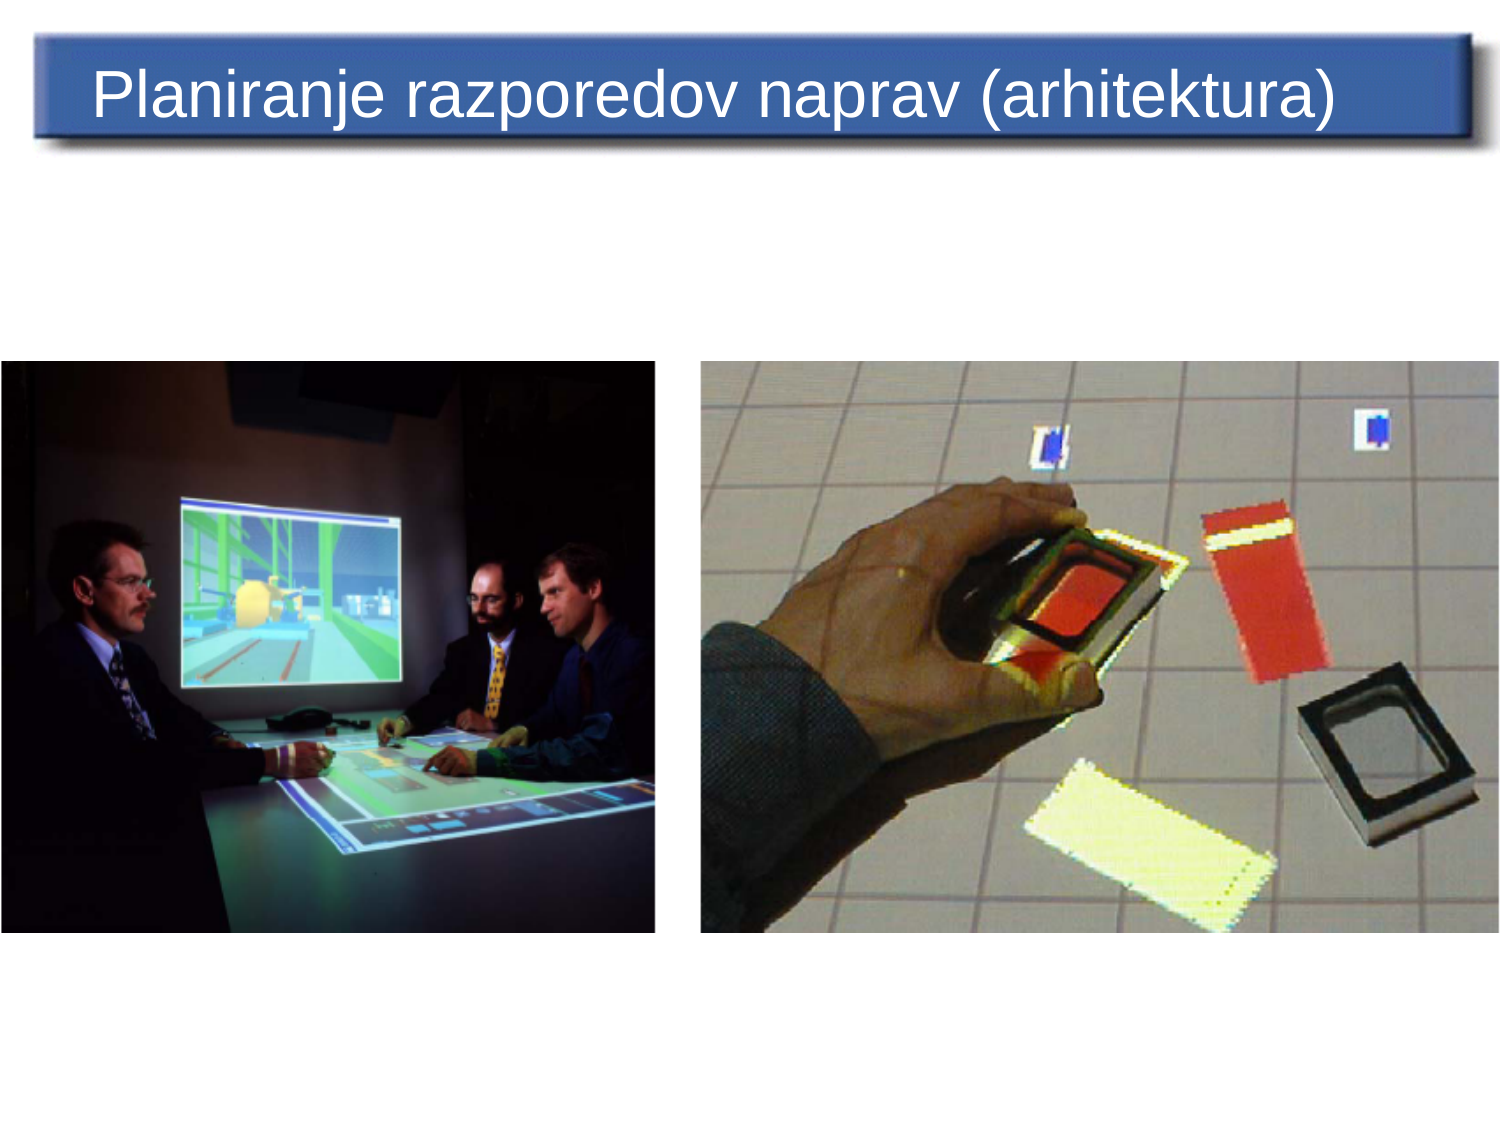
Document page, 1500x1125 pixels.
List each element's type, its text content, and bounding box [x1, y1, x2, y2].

text_box Planiranje razporedov naprav (arhitektura) [76, 42, 1354, 139]
picture [0, 361, 1500, 933]
picture [32, 30, 1500, 158]
